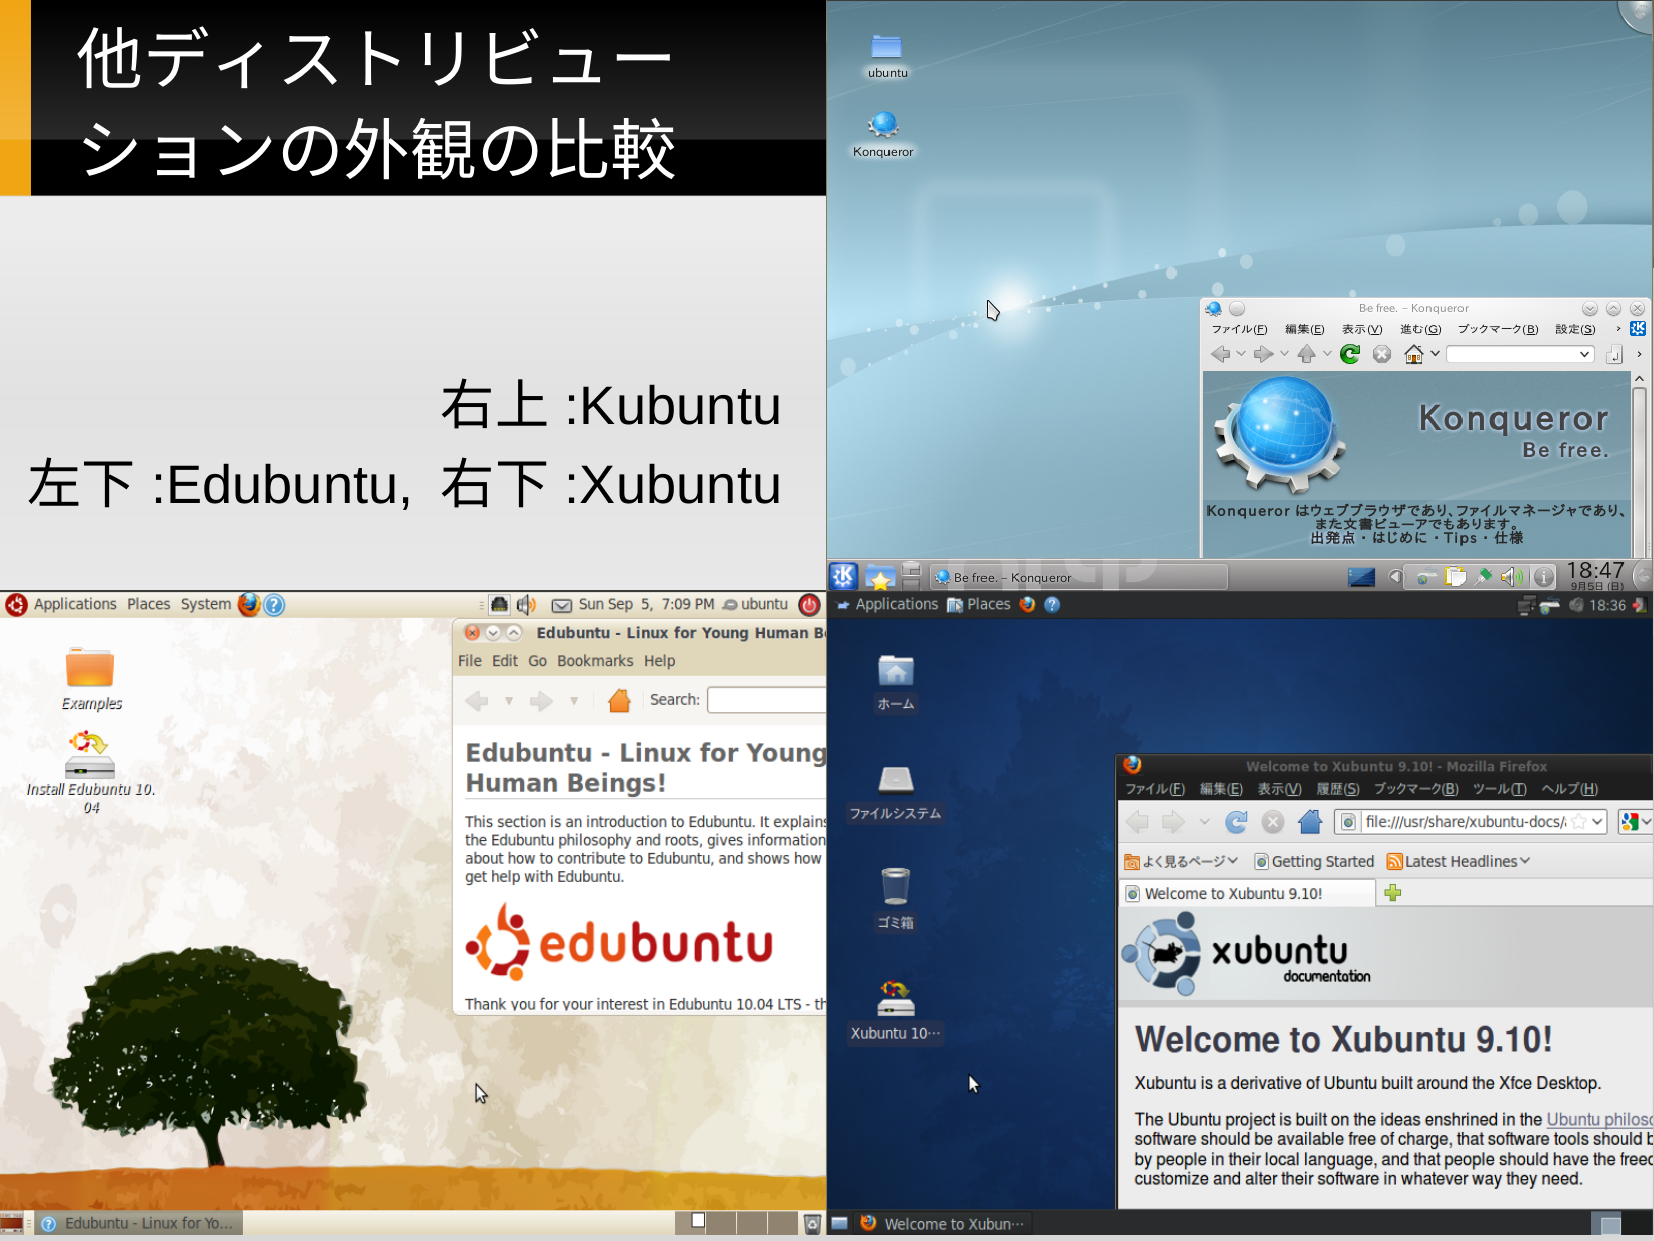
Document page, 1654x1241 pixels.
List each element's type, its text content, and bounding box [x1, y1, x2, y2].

picture [0, 0, 1654, 1241]
picture [655, 491, 669, 500]
picture [760, 491, 774, 500]
picture [459, 491, 483, 500]
picture [300, 491, 314, 500]
picture [376, 491, 390, 500]
picture [271, 491, 285, 500]
picture [684, 491, 698, 500]
picture [209, 491, 224, 500]
picture [624, 491, 638, 500]
title 他ディストリビューションの外観の比較 [76, 7, 798, 200]
picture [240, 491, 254, 500]
text_box 右上:Kubuntu 左下:Edubuntu, 右下:Xubuntu [0, 354, 798, 491]
